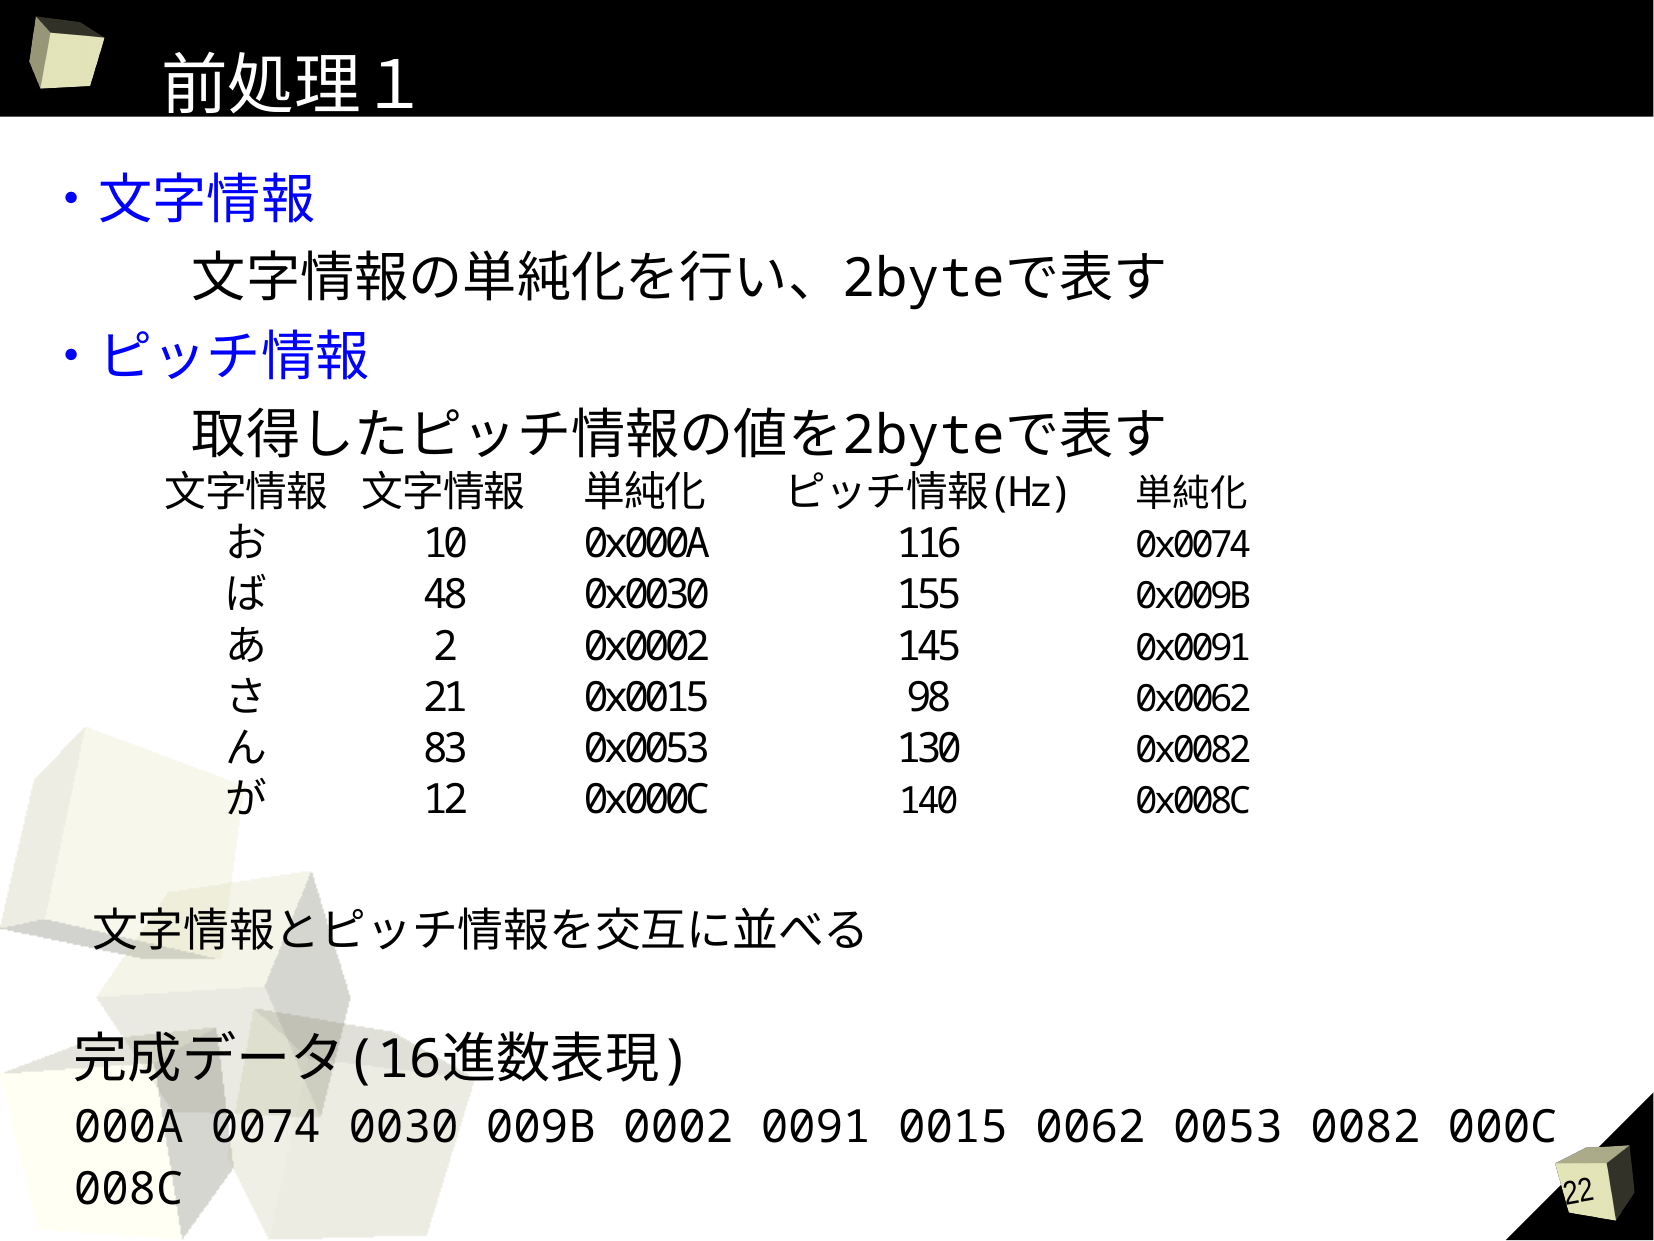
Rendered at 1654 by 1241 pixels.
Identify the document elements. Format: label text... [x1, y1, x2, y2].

picture [137, 1130, 149, 1139]
picture [357, 1130, 369, 1139]
picture [110, 1130, 122, 1139]
chart [147, 464, 1278, 826]
picture [247, 1130, 259, 1139]
text_box 文字情報とピッチ情報を交互に並べる [77, 885, 1063, 966]
picture [0, 726, 477, 1241]
picture [440, 1130, 452, 1139]
picture [219, 1130, 231, 1139]
picture [82, 1130, 94, 1139]
text_box 前処理１ [146, 23, 443, 119]
text_box 完成データ(16進数表現) 000A 0074 0030 009B 0002 0091 0015 0062 0053 0082 000C 008C [59, 1006, 1625, 1130]
picture [384, 1130, 396, 1139]
text_box ・文字情報 文字情報の単純化を行い、2byteで表す ・ピッチ情報 取得したピッチ情報の値を2byteで表す [29, 147, 1595, 397]
